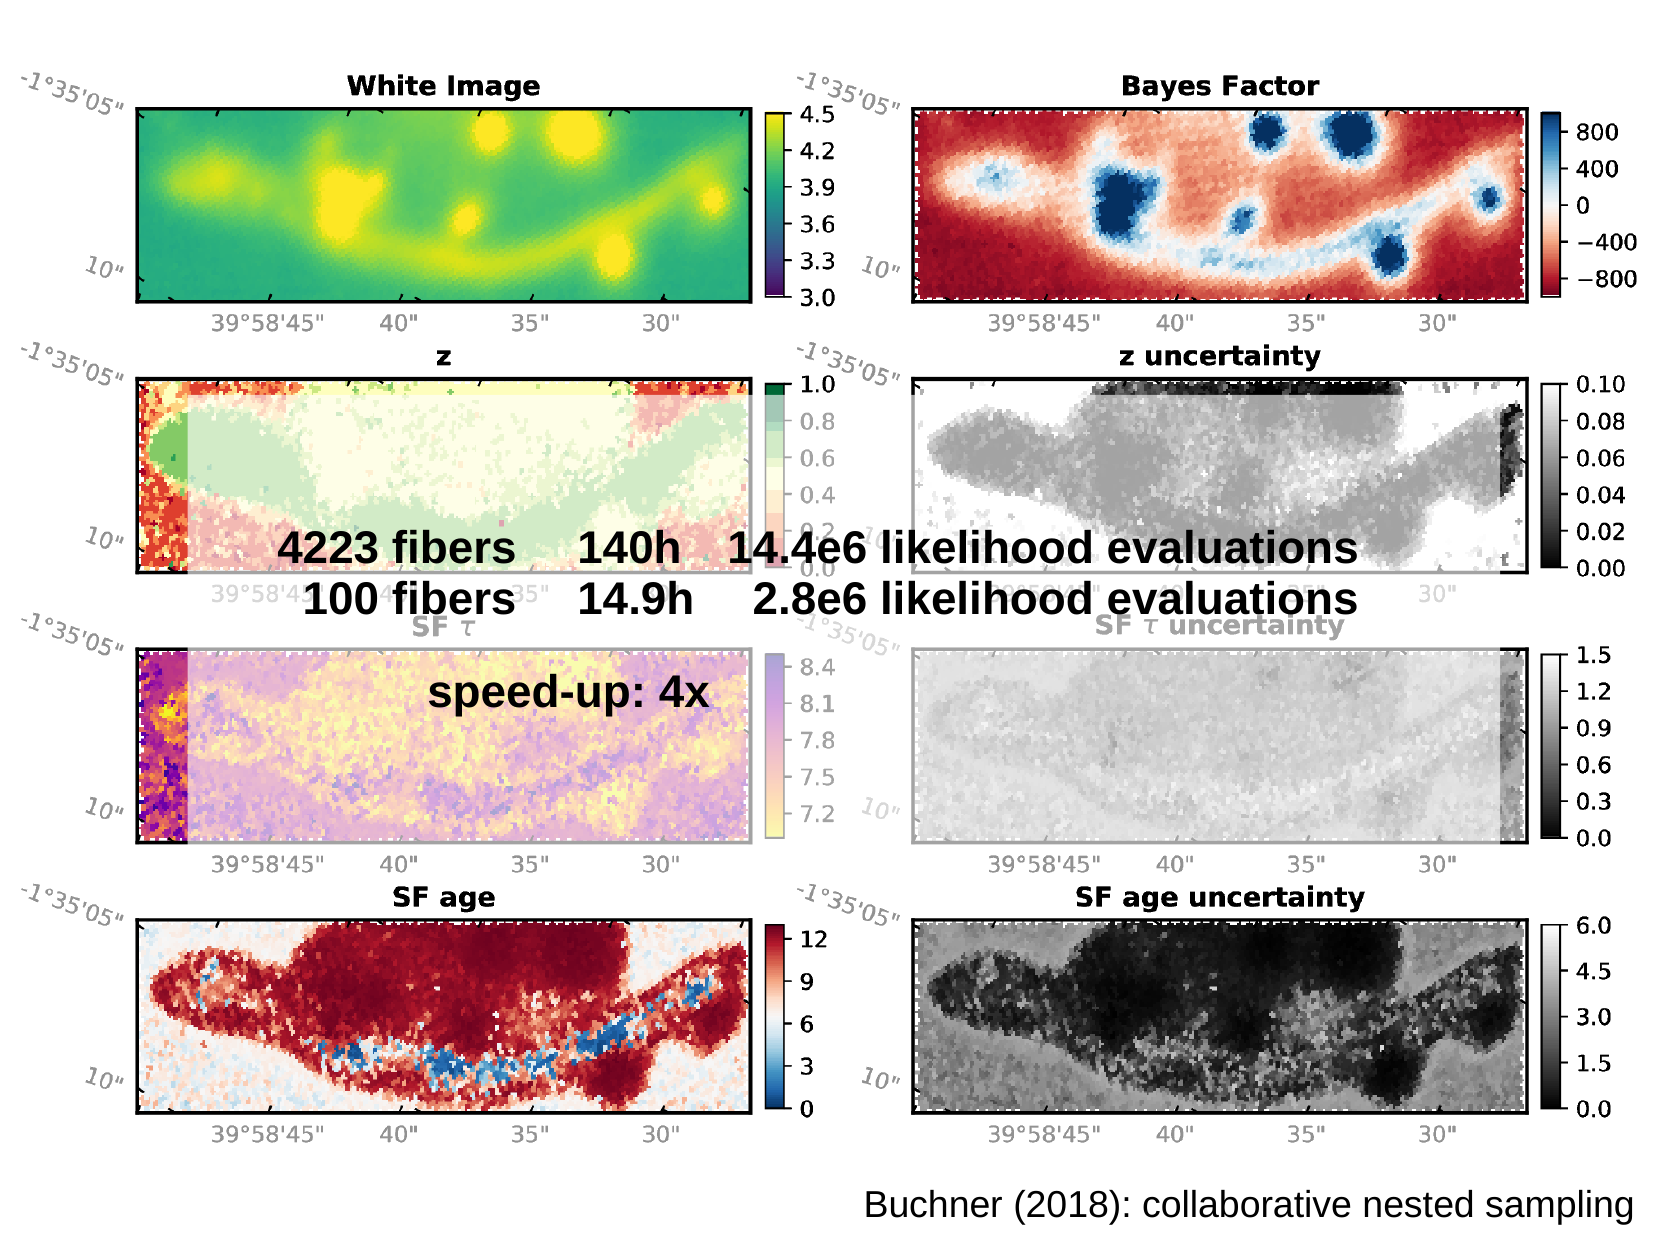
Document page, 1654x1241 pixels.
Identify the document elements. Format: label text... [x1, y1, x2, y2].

picture [0, 50, 1654, 1163]
text_box 4223 fibers 140h 14.4e6 likelihood evaluations 100 fibers 14.9h 2.8e6 likelihood evaluations speed-up: 4x [187, 394, 1501, 845]
text_box Buchner (2018): collaborative nested sampling [848, 1176, 1654, 1241]
